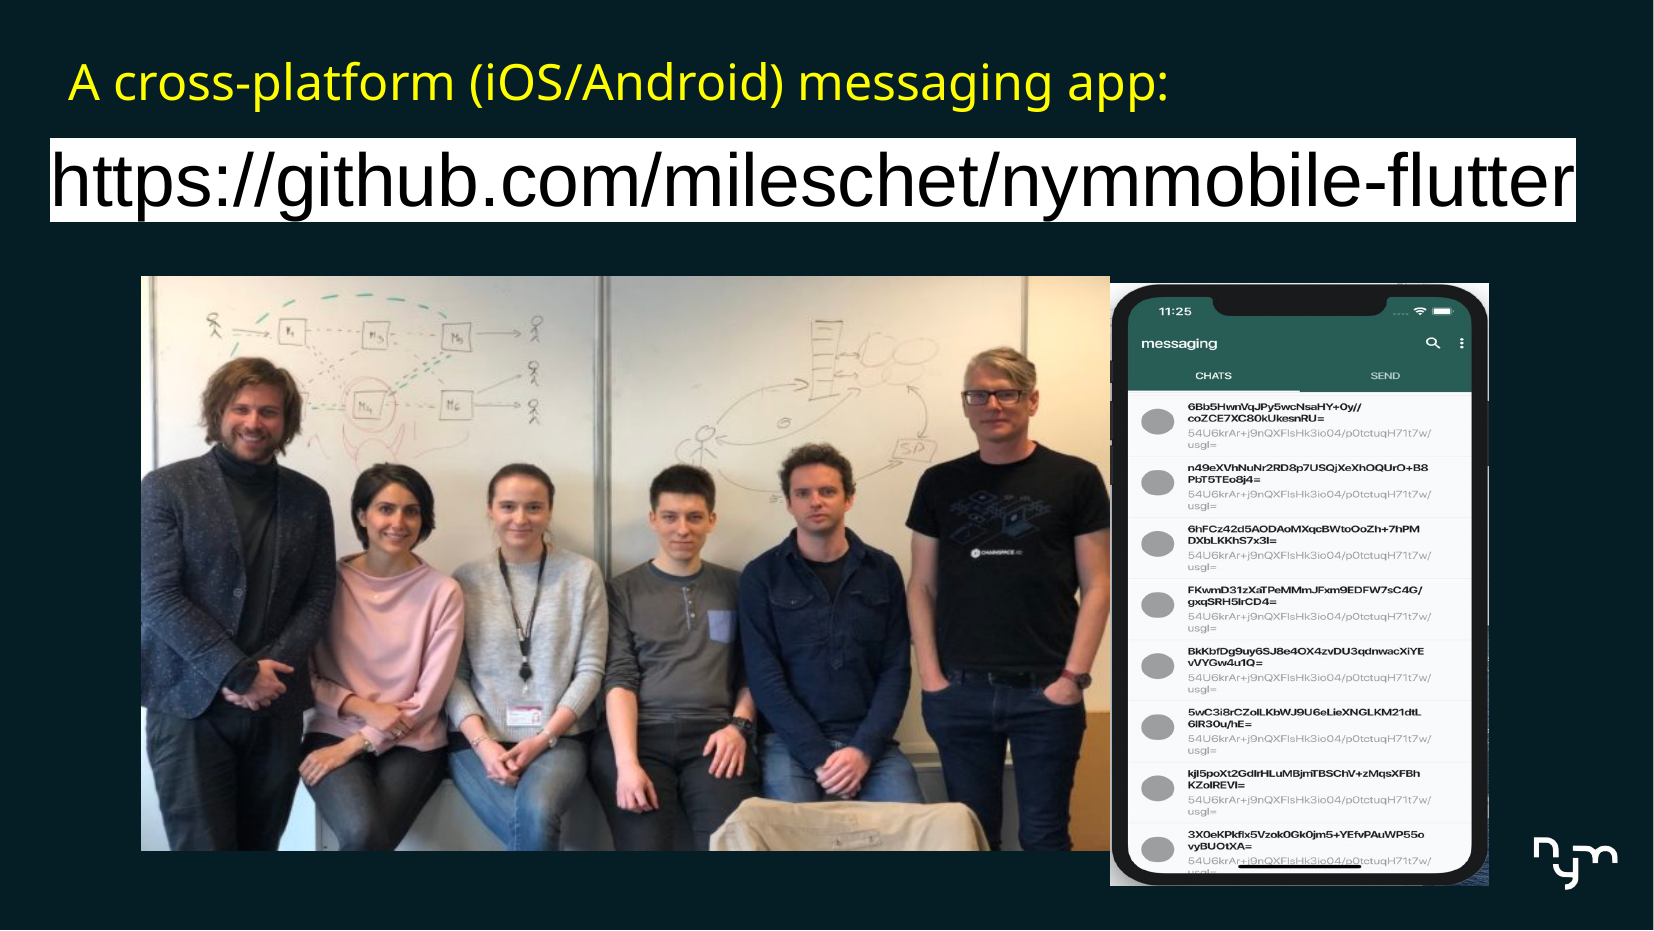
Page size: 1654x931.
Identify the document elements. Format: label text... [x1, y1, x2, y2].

picture [141, 276, 1489, 886]
picture [1533, 837, 1618, 890]
title A cross-platform (iOS/Android) messaging app: [53, 35, 1501, 121]
title https://github.com/mileschet/nymmobile-flutter [35, 116, 1654, 201]
